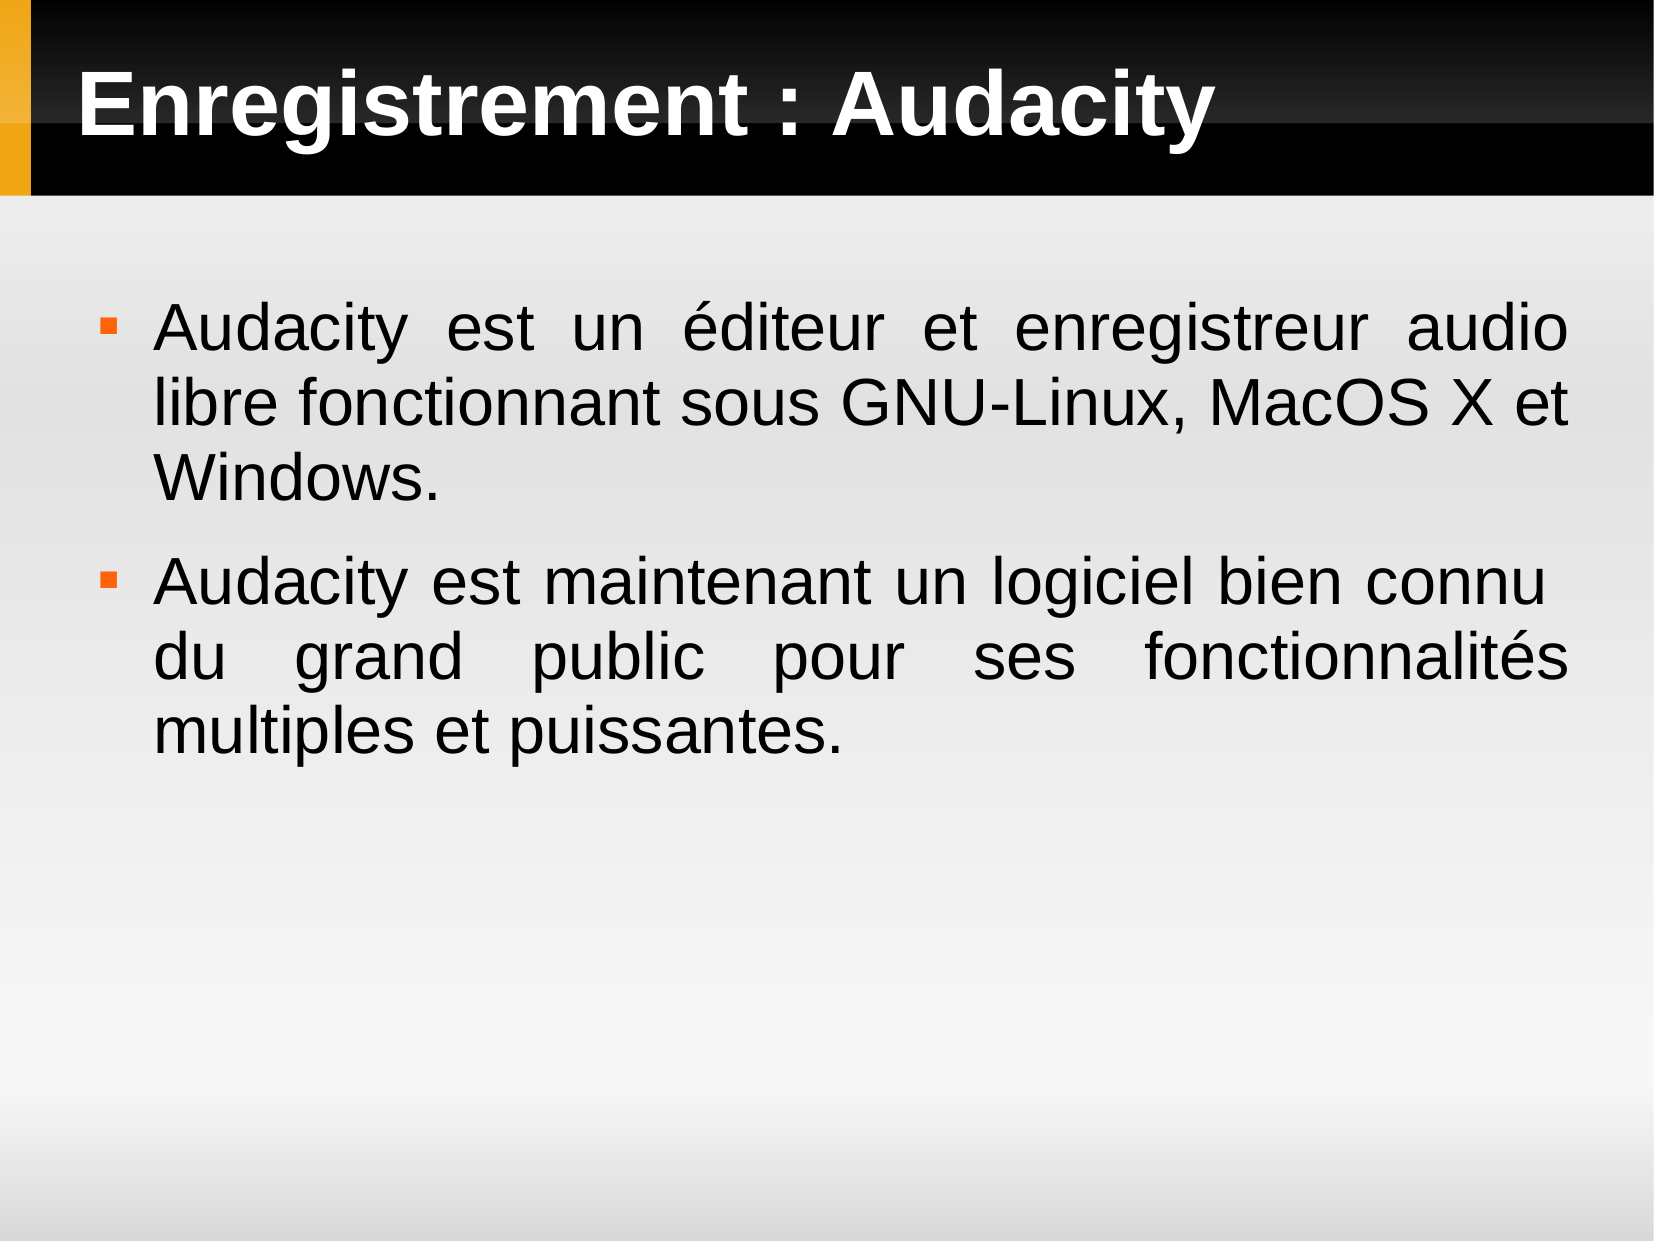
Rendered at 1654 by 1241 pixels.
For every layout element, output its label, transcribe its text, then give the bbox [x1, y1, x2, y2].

list Audacity est un éditeur et enregistreur audio libre fonctionnant sous GNU-Linux, MacOS X et Windows. Audacity est maintenant un logiciel bien connu du grand public pour ses fonctionnalités multiples et puissantes. [82, 290, 1571, 1109]
picture [0, 0, 1654, 1241]
title Enregistrement : Audacity [76, 0, 1565, 208]
